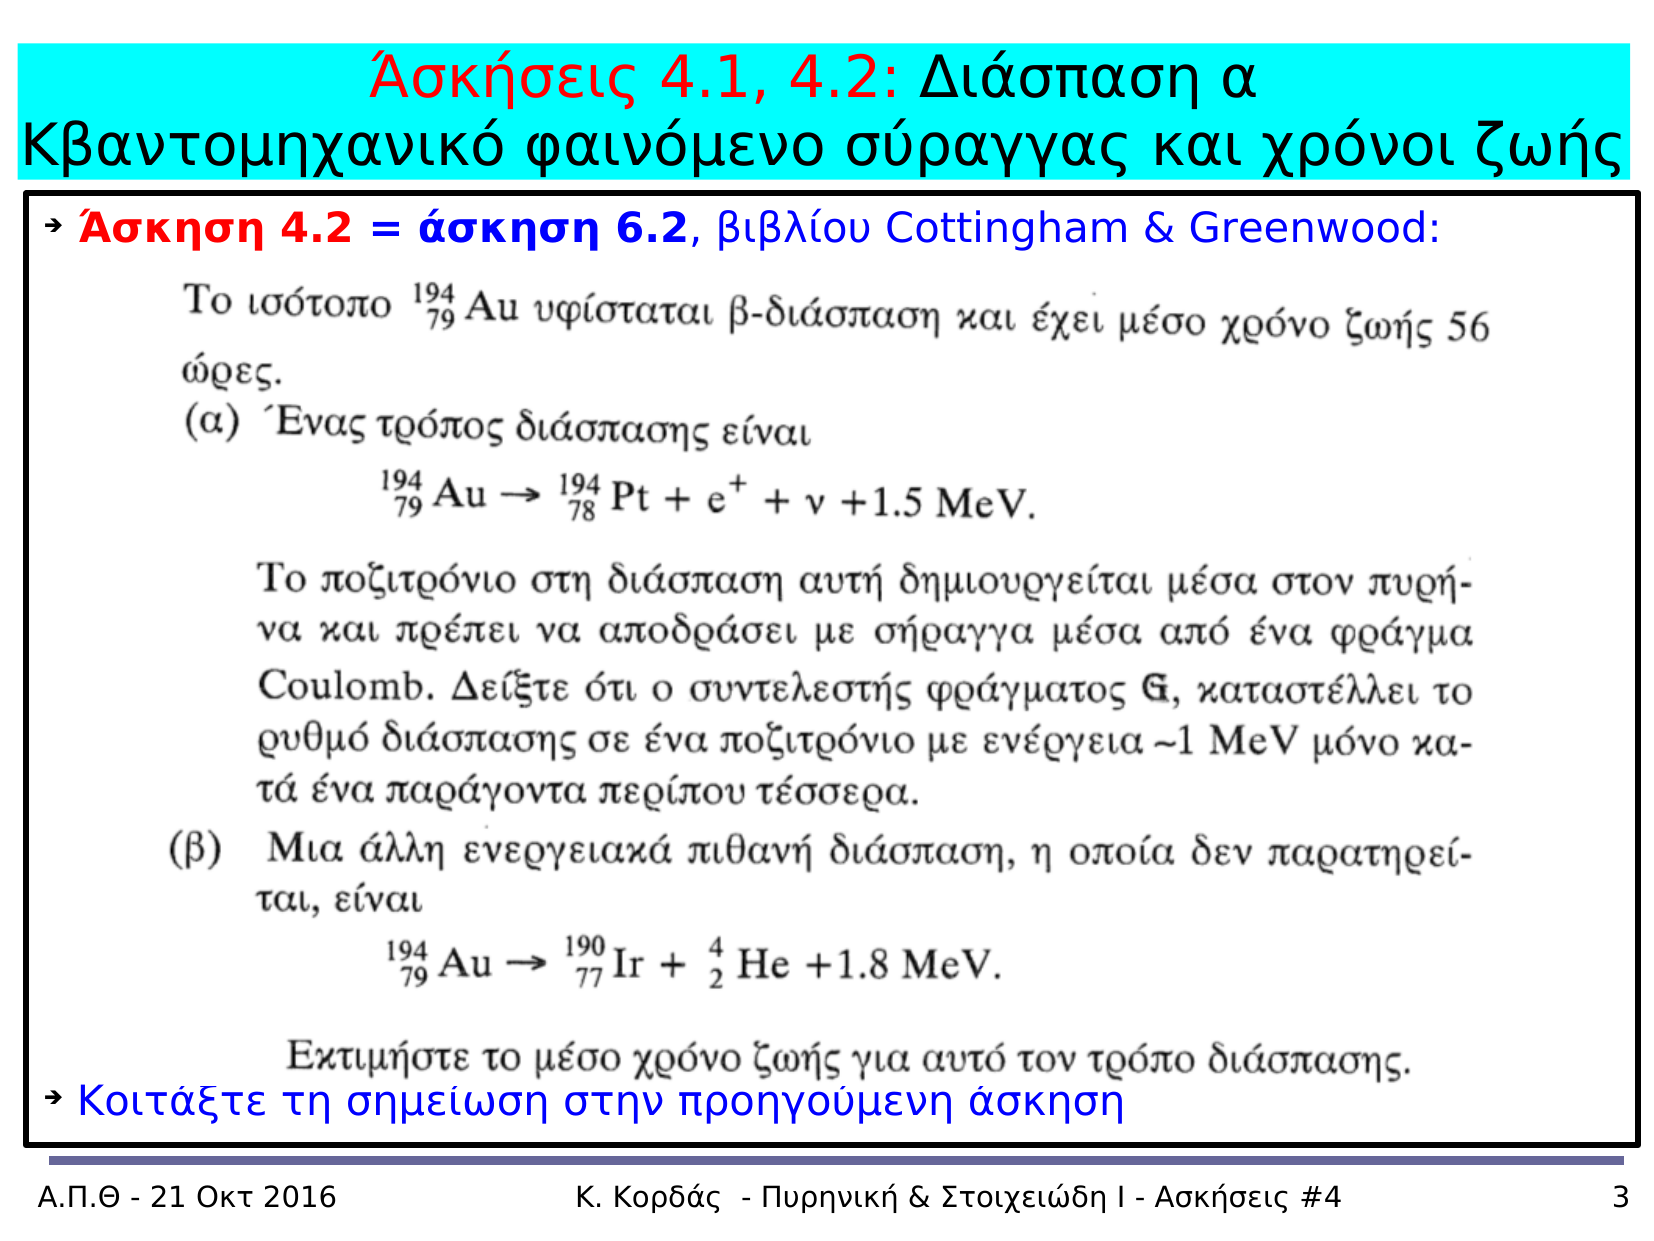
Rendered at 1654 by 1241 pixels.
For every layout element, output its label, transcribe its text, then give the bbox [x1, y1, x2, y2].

picture [160, 553, 1490, 1086]
title Άσκήσεις 4.1, 4.2: Διάσπαση α Κβαντομηχανικό φαινόμενο σύραγγας και χρόνοι ζωής [17, 43, 1631, 180]
text_box Άσκηση 4.2 = άσκηση 6.2, βιβλίου Cottingham & Greenwood: Κοιτάξτε τη σημείωση στην προηγούμενη άσκηση [25, 193, 1639, 1146]
picture [179, 273, 1501, 526]
